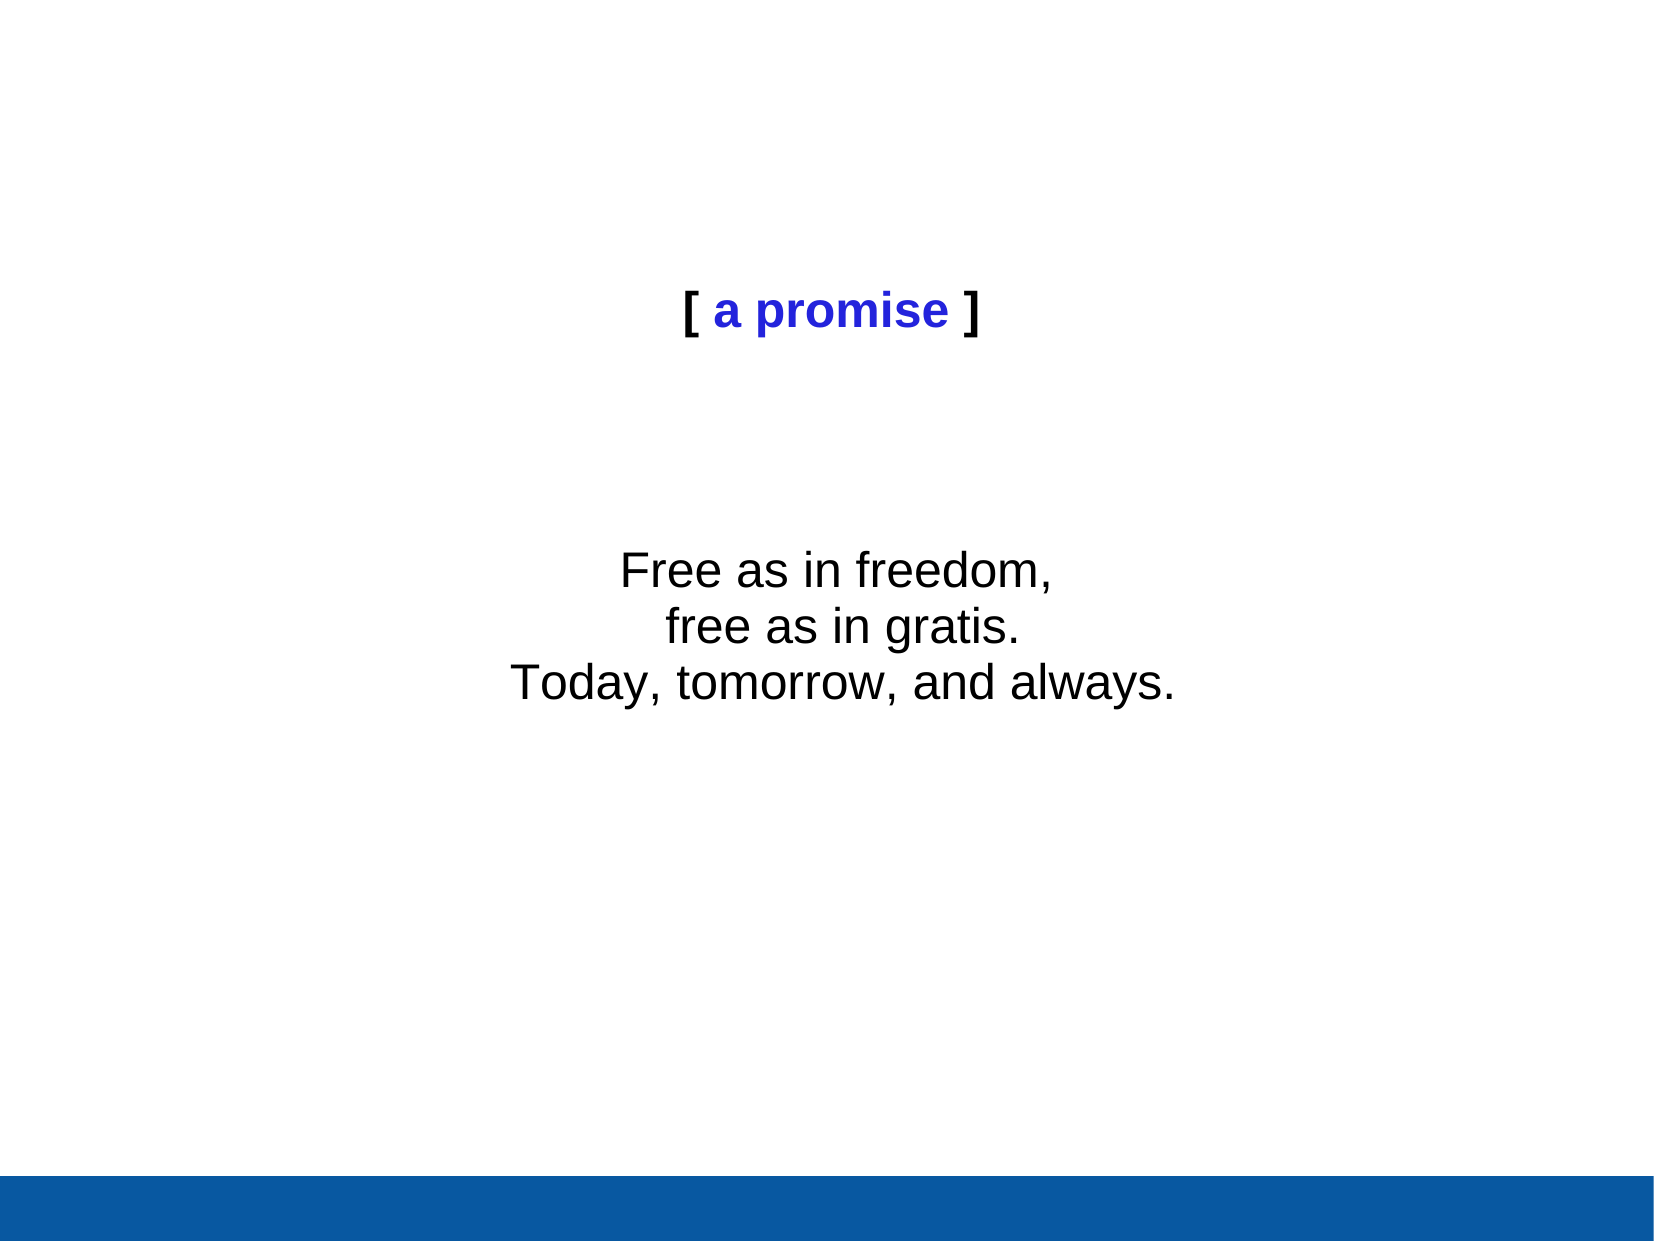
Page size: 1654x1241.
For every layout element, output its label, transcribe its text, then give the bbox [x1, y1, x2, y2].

picture [0, 1176, 1654, 1241]
text_box [ a promise ] [682, 282, 981, 339]
text_box Free as in freedom, free as in gratis. Today, tomorrow, and always. [509, 542, 1177, 766]
